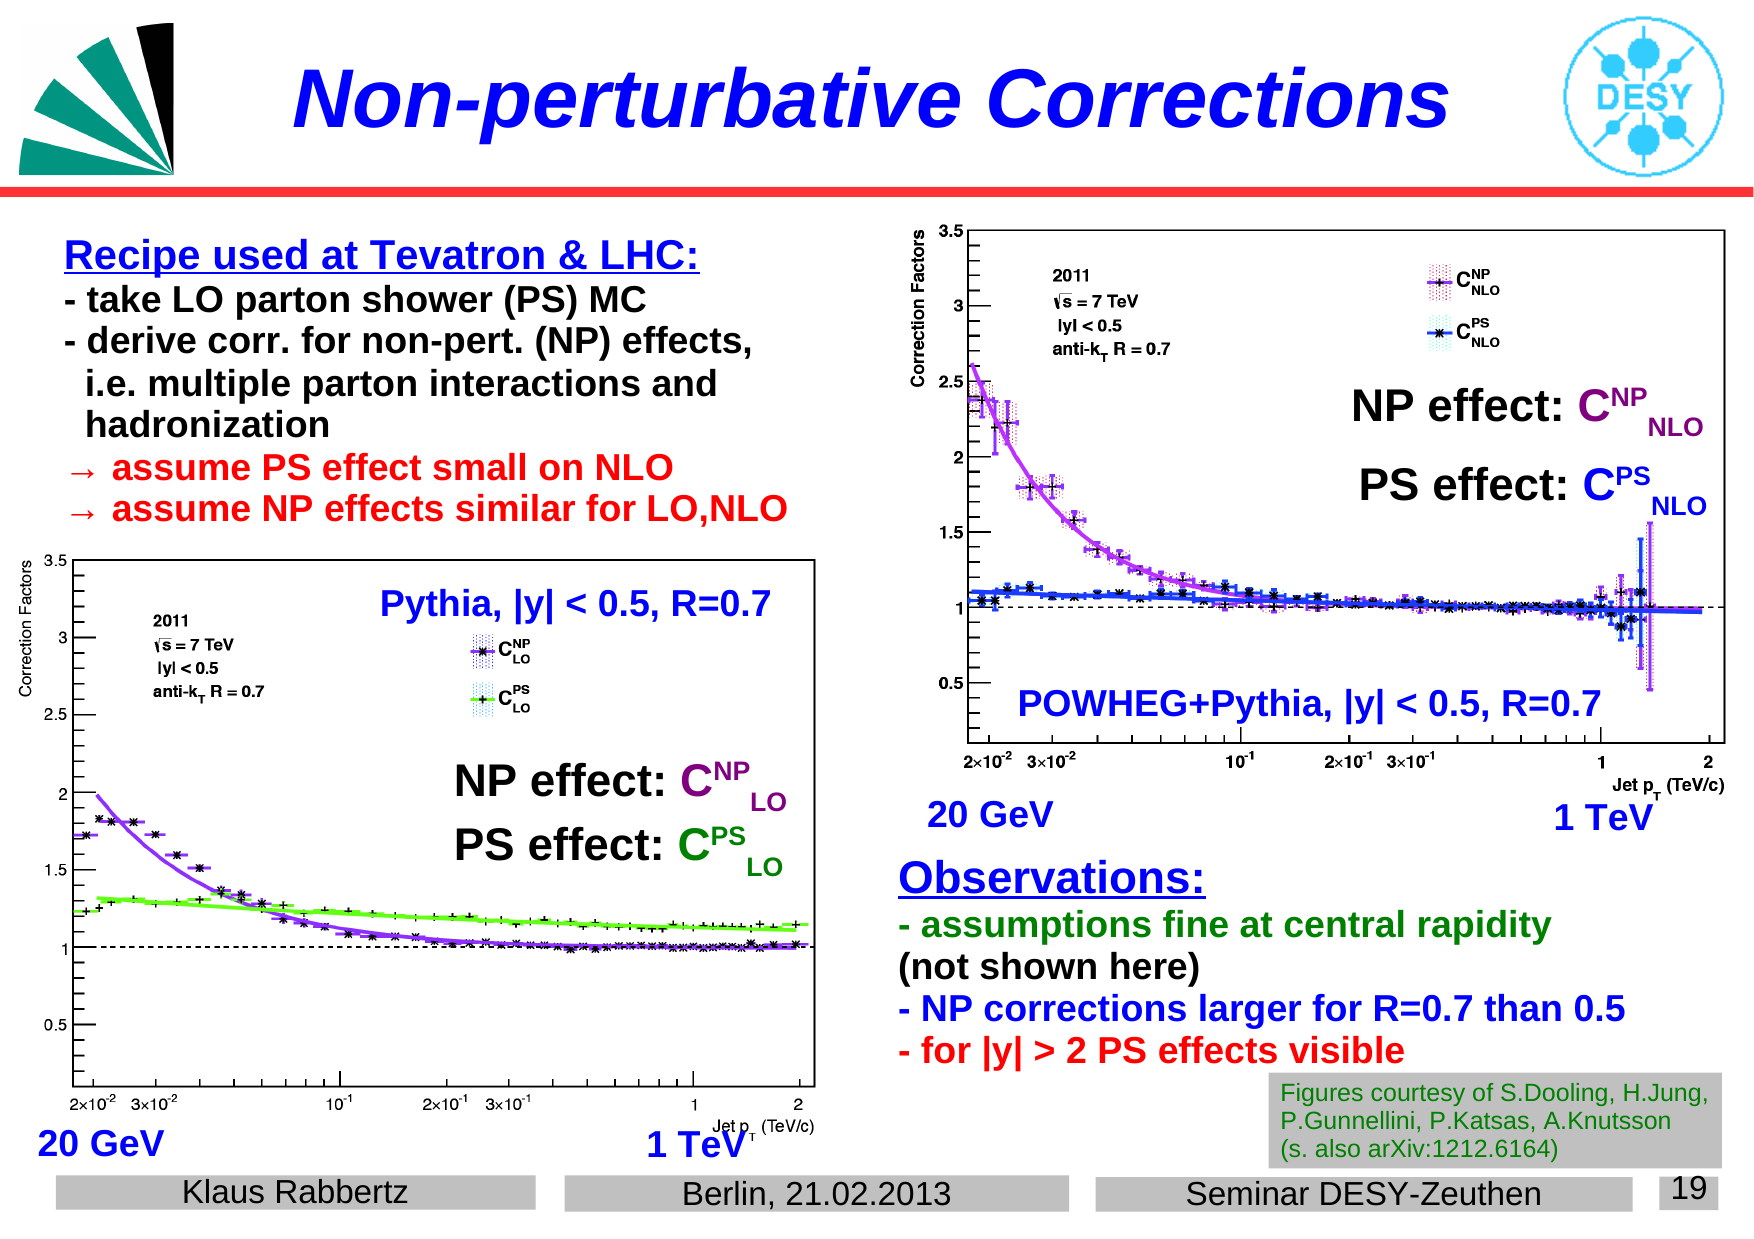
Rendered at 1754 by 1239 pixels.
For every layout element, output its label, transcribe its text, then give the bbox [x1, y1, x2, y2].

text_box NP effect: CNPNLO [1339, 373, 1716, 448]
text_box PS effect: CPSLO [441, 823, 795, 888]
picture [13, 549, 820, 1149]
text_box PS effect: CPSNLO [1346, 452, 1719, 528]
text_box POWHEG+Pythia, |y| < 0.5, R=0.7 [1005, 676, 1615, 730]
text_box Figures courtesy of S.Dooling, H.Jung, P.Gunnellini, P.Katsas, A.Knutsson (s. also arXiv:1212.6164) [1268, 1072, 1721, 1169]
text_box 20 GeV [915, 787, 1066, 841]
picture [19, 23, 174, 177]
title Non-perturbative Corrections [220, 16, 1525, 182]
picture [900, 217, 1739, 807]
text_box 1 TeV [1541, 790, 1666, 844]
text_box Pythia, |y| < 0.5, R=0.7 [367, 576, 784, 631]
text_box Observations: - assumptions fine at central rapidity (not shown here) - NP corrections larger for R=0.7 than 0.5 - for |y| > 2 PS effects visible [886, 846, 1639, 1120]
text_box Recipe used at Tevatron & LHC: - take LO parton shower (PS) MC - derive corr. for non-pert. (NP) effects, i.e. multiple parton interactions and hadronization → assume PS effect small on NLO → assume NP effects similar for LO,NLO [51, 225, 801, 536]
text_box NP effect: CNPLO [441, 748, 799, 823]
picture [1559, 12, 1729, 182]
text_box 20 GeV [25, 1116, 177, 1171]
text_box 1 TeV [634, 1117, 759, 1172]
